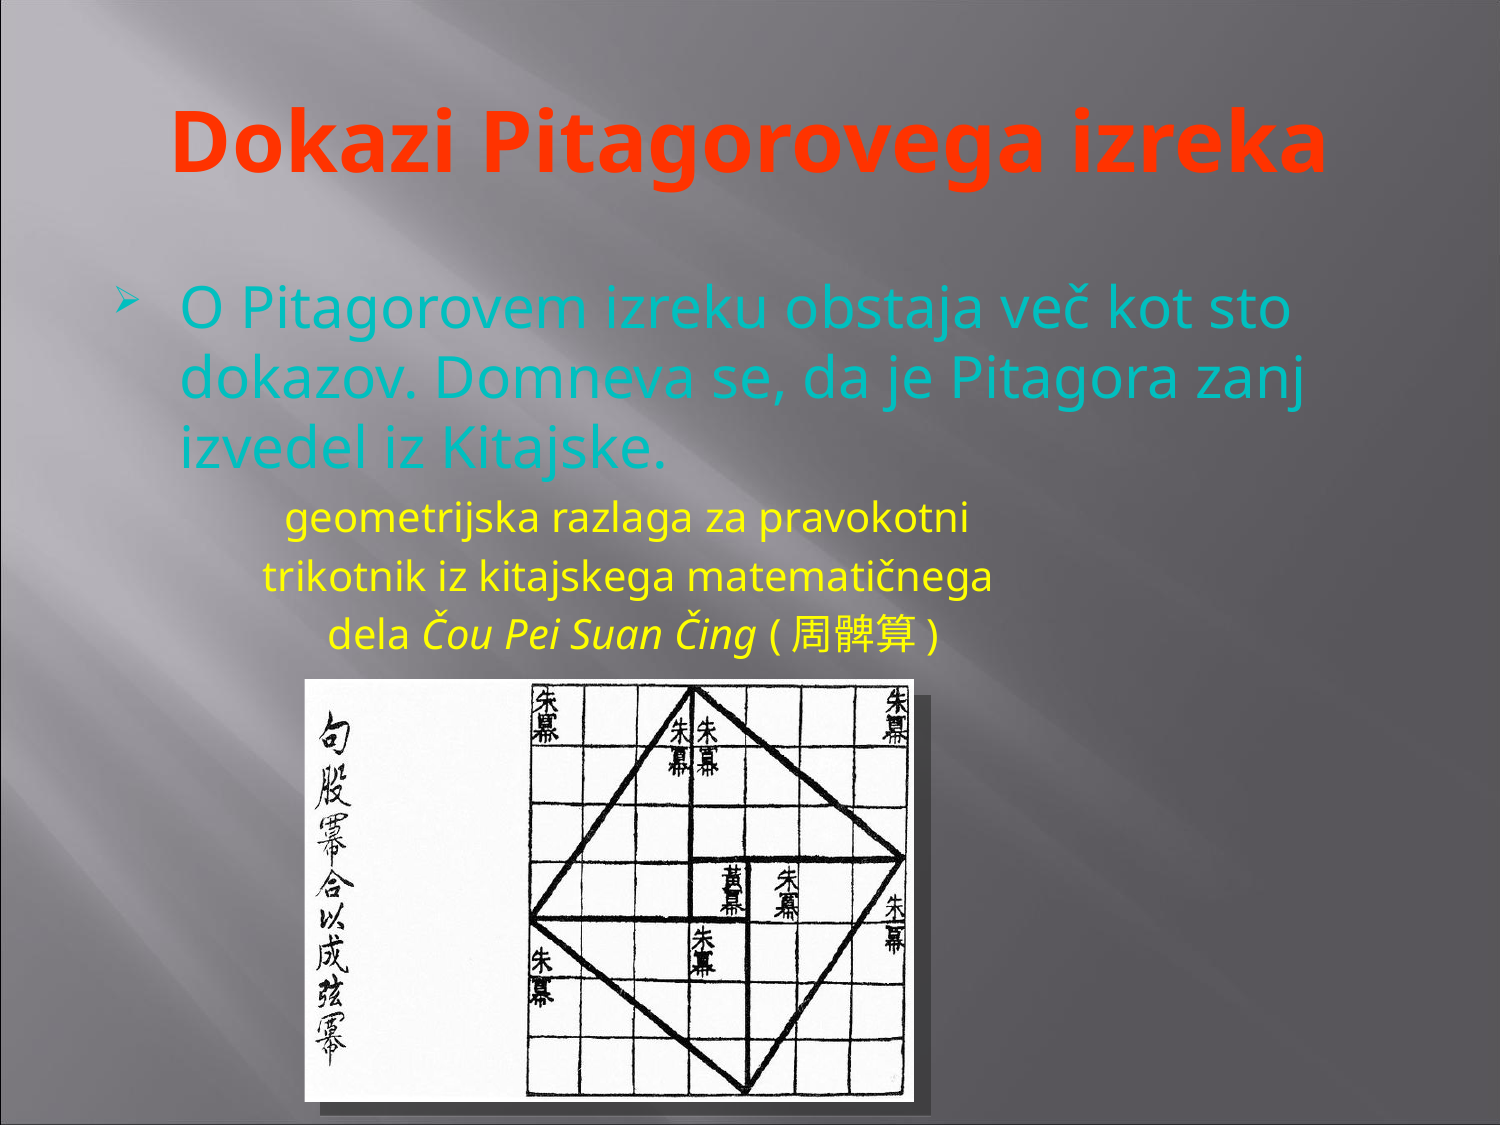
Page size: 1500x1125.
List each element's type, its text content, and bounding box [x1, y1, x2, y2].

title Dokazi Pitagorovega izreka [75, 45, 1425, 233]
picture [0, 0, 1500, 1125]
list O Pitagorovem izreku obstaja več kot sto dokazov. Domneva se, da je Pitagora zanj izvedel iz Kitajske. geometrijska razlaga za pravokotni trikotnik iz kitajskega matematičnega dela Čou Pei Suan Čing (周髀算) [75, 262, 1425, 1035]
